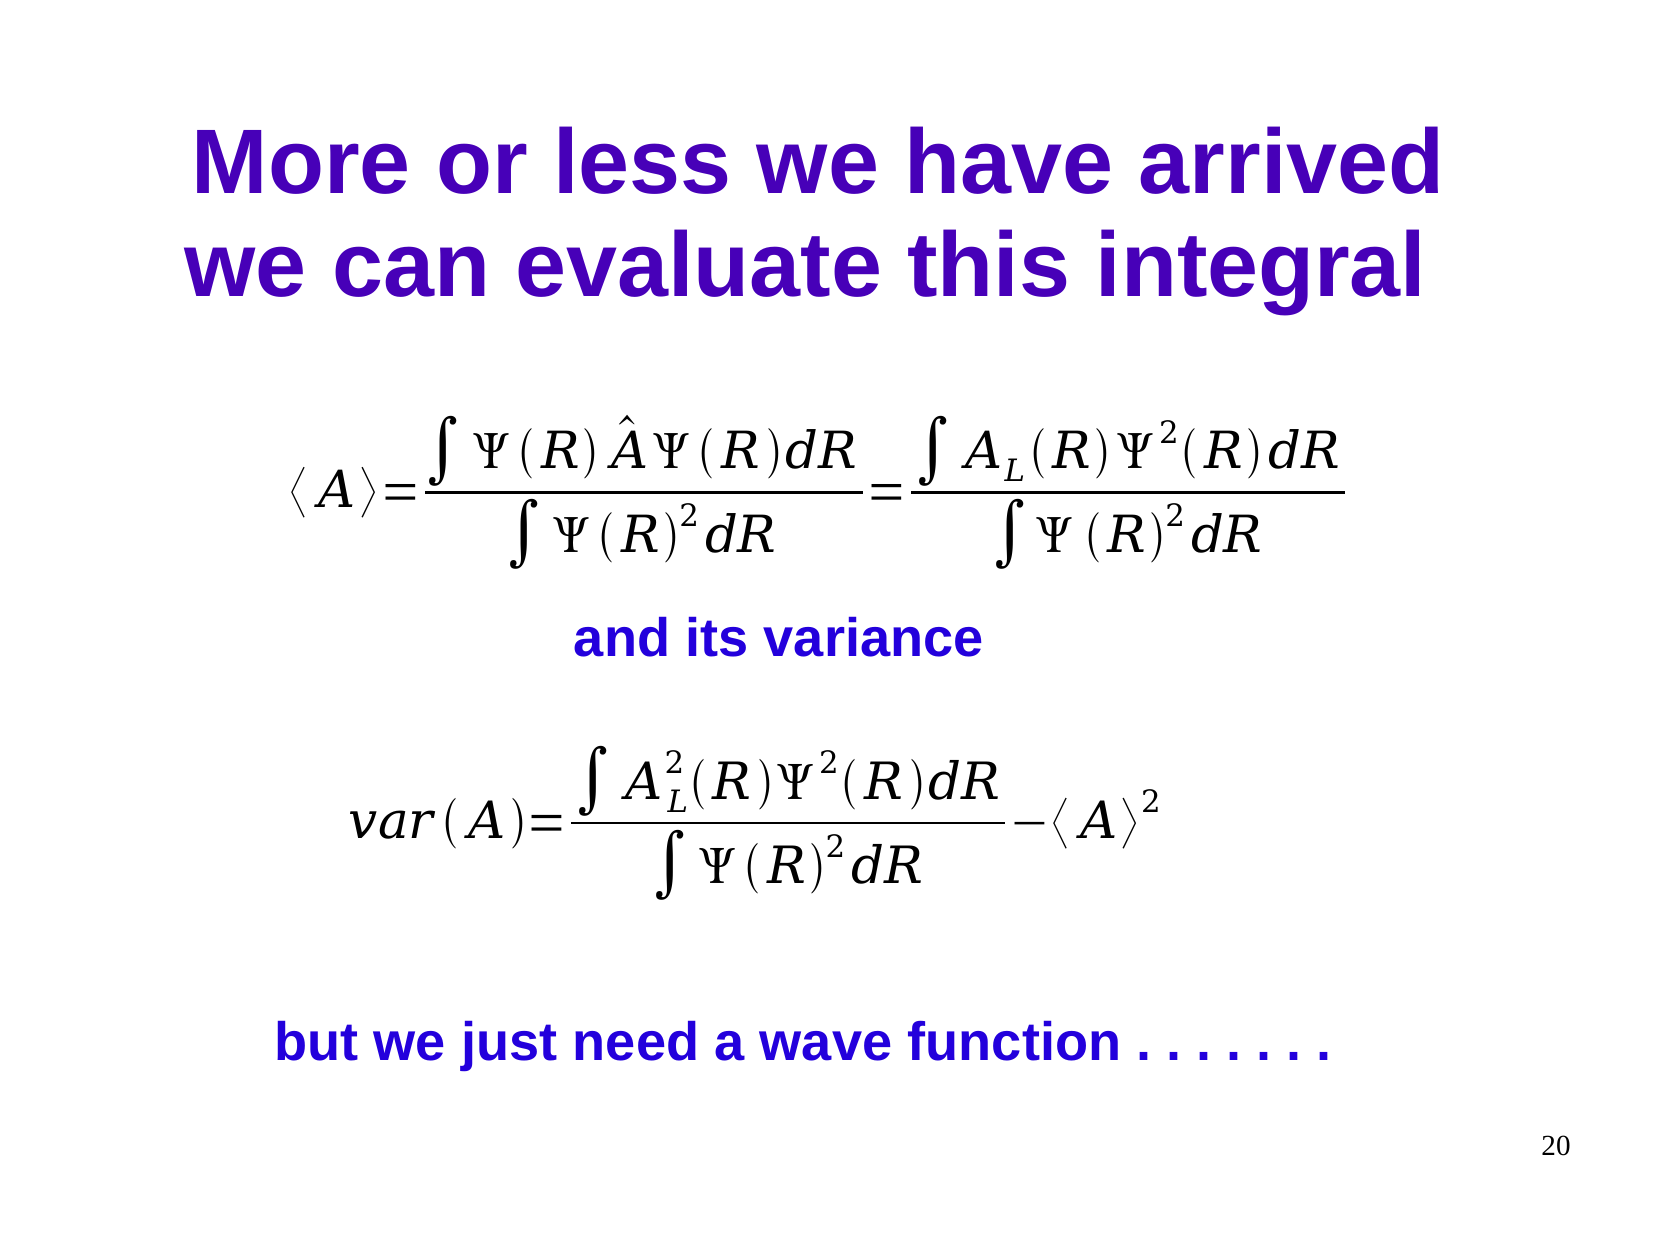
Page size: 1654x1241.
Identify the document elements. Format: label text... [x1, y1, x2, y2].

text_box but we just need a wave function . . . . . . . [259, 1004, 1155, 1089]
chart [336, 741, 1172, 906]
title More or less we have arrived we can evaluate this integral [75, 95, 1564, 332]
chart [276, 410, 1360, 575]
text_box and its variance [559, 600, 925, 685]
